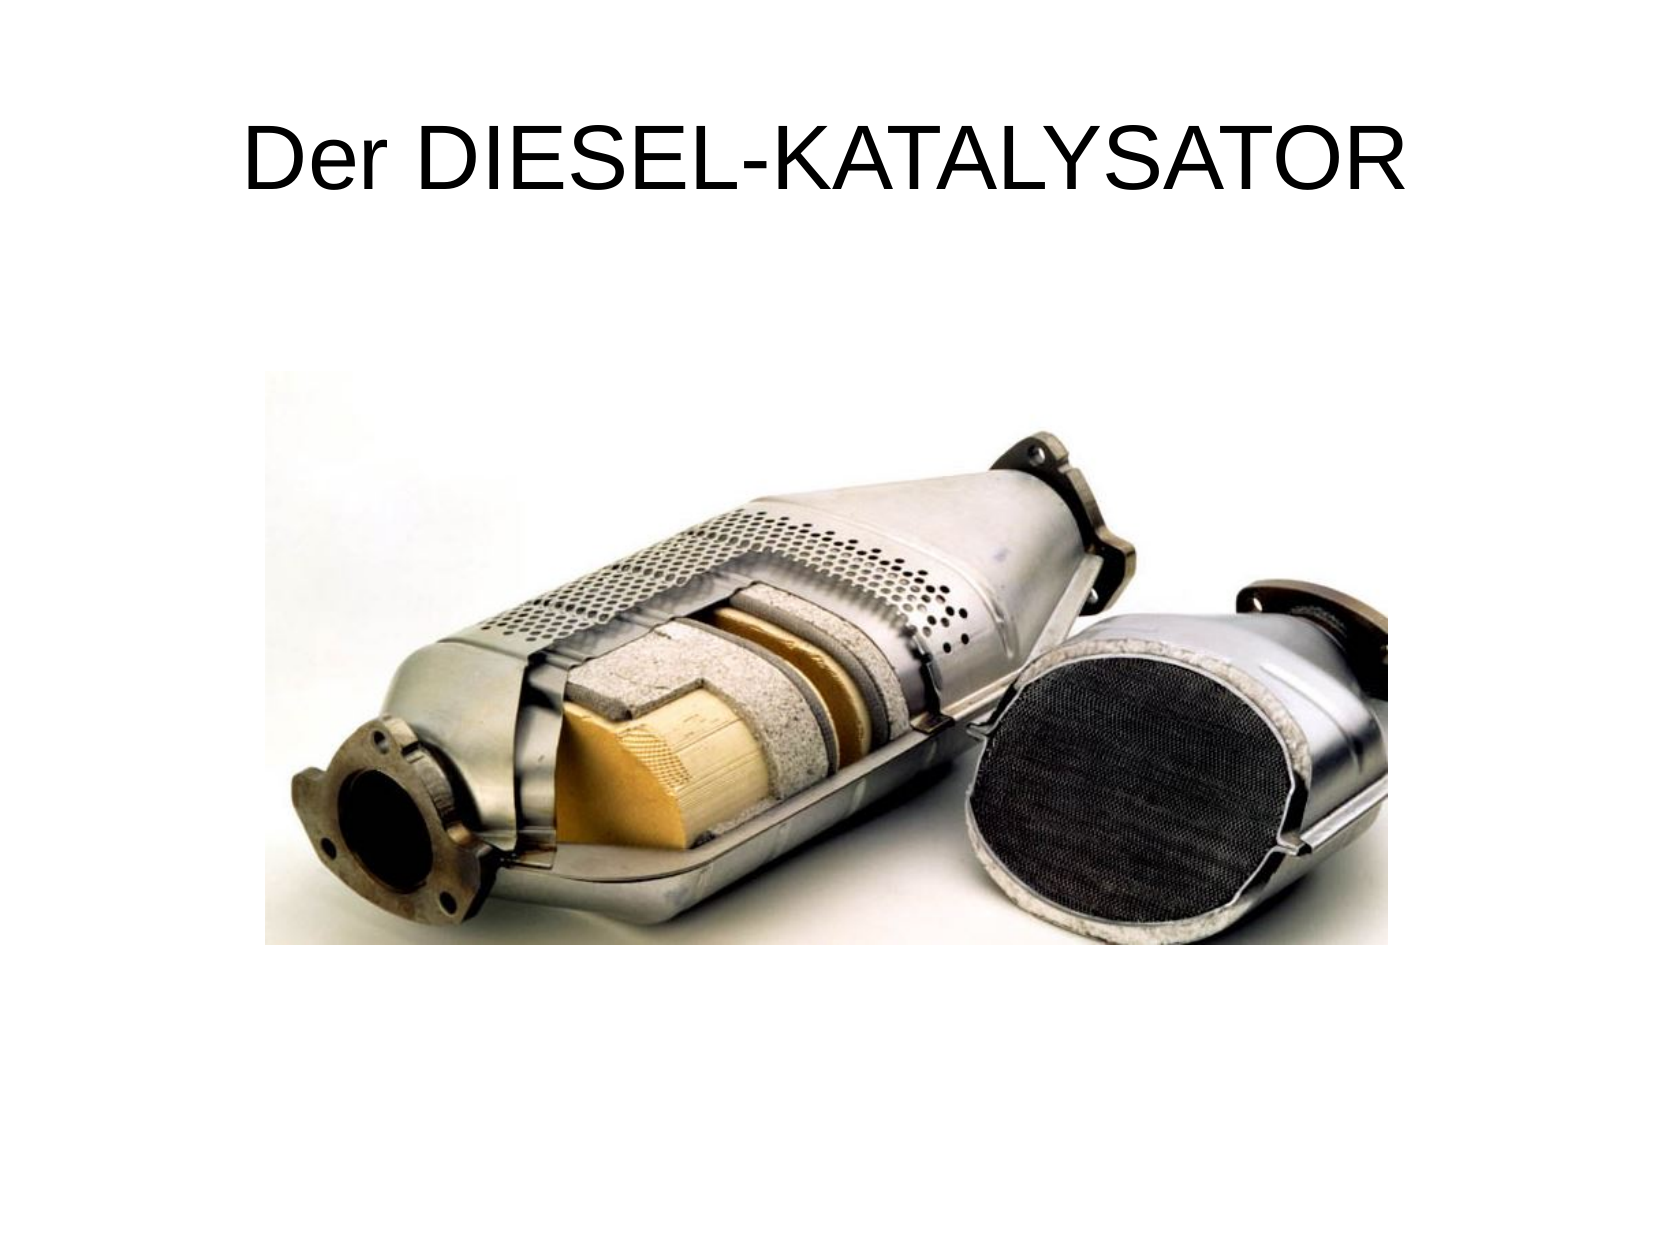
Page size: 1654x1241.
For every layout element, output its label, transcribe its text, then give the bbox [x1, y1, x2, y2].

title Der DIESEL-KATALYSATOR [82, 49, 1571, 257]
picture [265, 371, 1388, 945]
